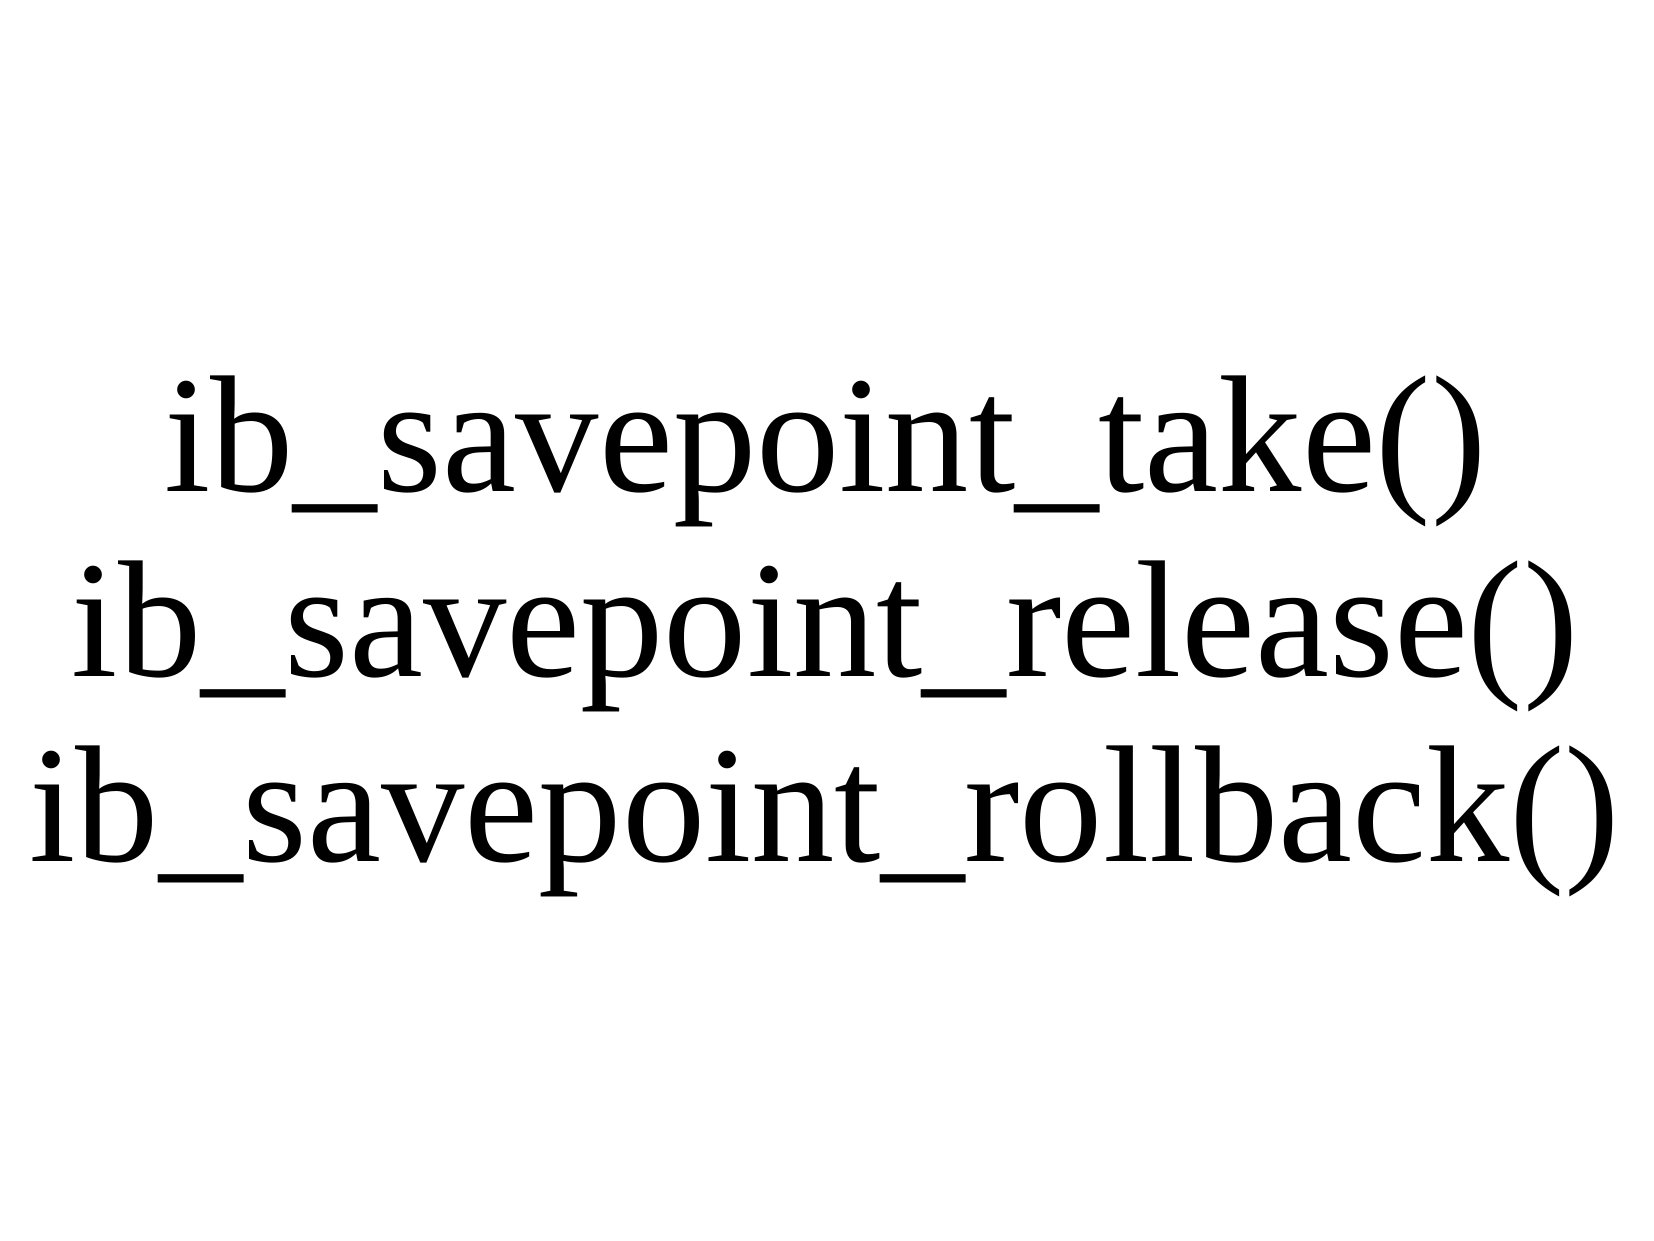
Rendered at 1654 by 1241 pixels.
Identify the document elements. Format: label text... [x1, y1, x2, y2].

title ib_savepoint_take() ib_savepoint_release() ib_savepoint_rollback() [0, 343, 1654, 897]
